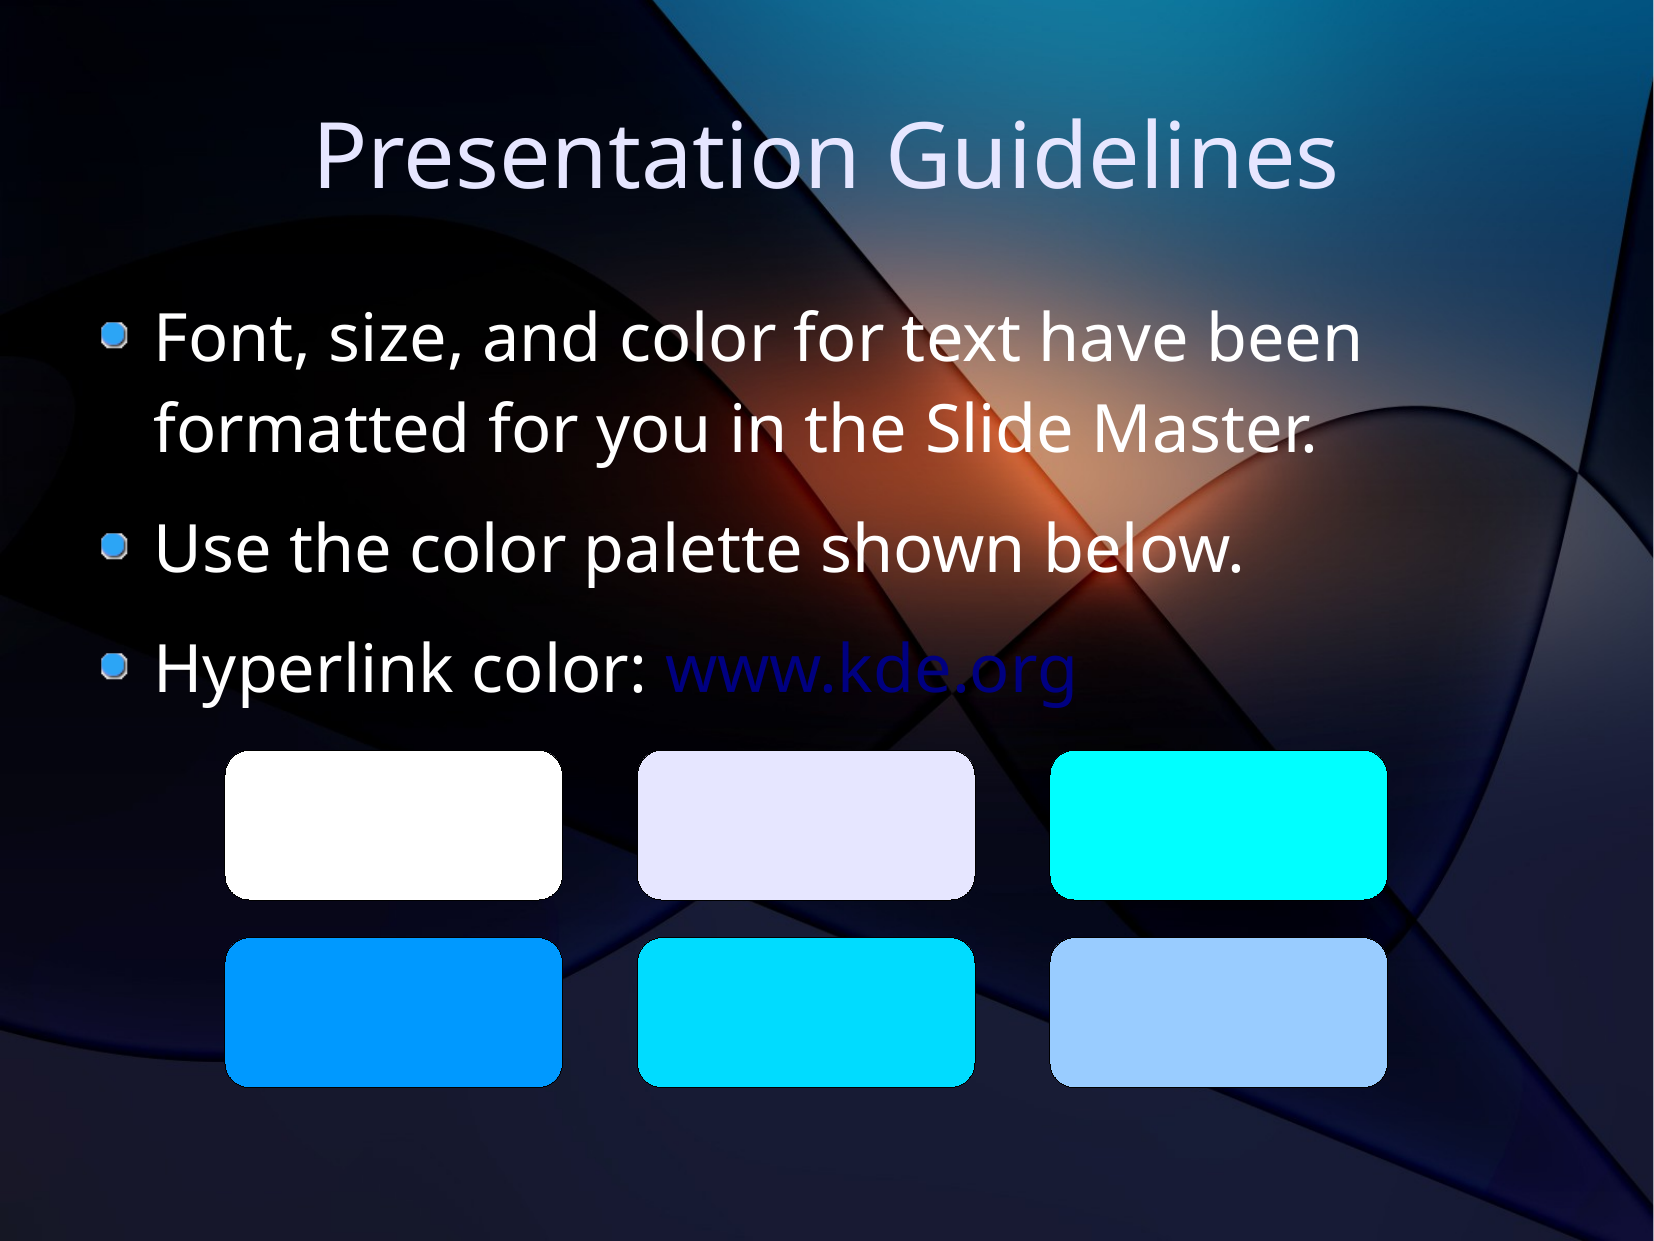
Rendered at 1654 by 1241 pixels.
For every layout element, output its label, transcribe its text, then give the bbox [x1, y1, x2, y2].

text_box [224, 750, 563, 901]
list Font, size, and color for text have been formatted for you in the Slide Master. Use the color palette shown below. Hyperlink color: www.kde.org [82, 290, 1571, 1094]
text_box [637, 750, 976, 901]
text_box [1049, 937, 1388, 1088]
title Presentation Guidelines [82, 49, 1571, 257]
text_box [637, 937, 976, 1088]
text_box [1049, 750, 1388, 901]
picture [1275, 40, 1282, 49]
picture [0, 0, 1654, 1241]
text_box [224, 937, 563, 1088]
